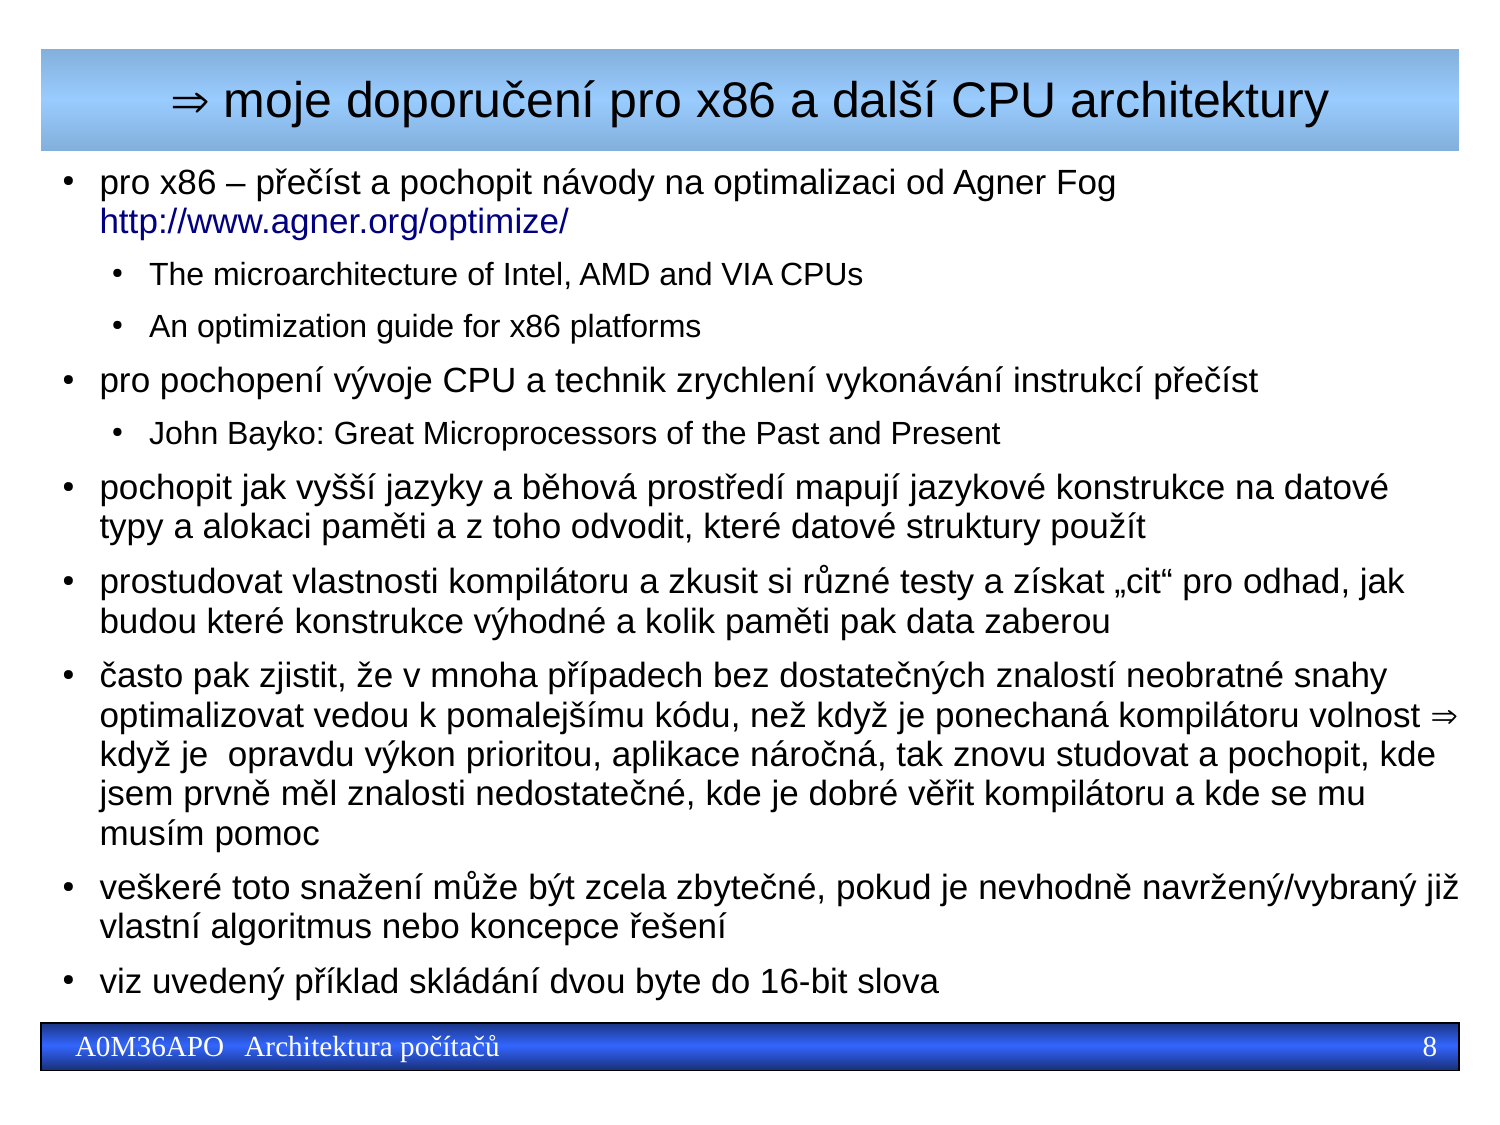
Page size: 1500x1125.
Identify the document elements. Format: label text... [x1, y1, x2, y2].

list pro x86 – přečíst a pochopit návody na optimalizaci od Agner Fog http://www.agner.org/optimize/ The microarchitecture of Intel, AMD and VIA CPUs An optimization guide for x86 platforms pro pochopení vývoje CPU a technik zrychlení vykonávání instrukcí přečíst John Bayko: Great Microprocessors of the Past and Present pochopit jak vyšší jazyky a běhová prostředí mapují jazykové konstrukce na datové typy a alokaci paměti a z toho odvodit, které datové struktury použít prostudovat vlastnosti kompilátoru a zkusit si různé testy a získat „cit“ pro odhad, jak budou které konstrukce výhodné a kolik paměti pak data zaberou často pak zjistit, že v mnoha případech bez dostatečných znalostí neobratné snahy optimalizovat vedou k pomalejšímu kódu, než když je ponechaná kompilátoru volnost ⇒ když je opravdu výkon prioritou, aplikace náročná, tak znovu studovat a pochopit, kde jsem prvně měl znalosti nedostatečné, kde je dobré věřit kompilátoru a kde se mu musím pomoc veškeré toto snažení může být zcela zbytečné, pokud je nevhodně navržený/vybraný již vlastní algoritmus nebo koncepce řešení viz uvedený příklad skládání dvou byte do 16-bit slova [49, 162, 1463, 1013]
title ⇒ moje doporučení pro x86 a další CPU architektury [41, 49, 1459, 151]
